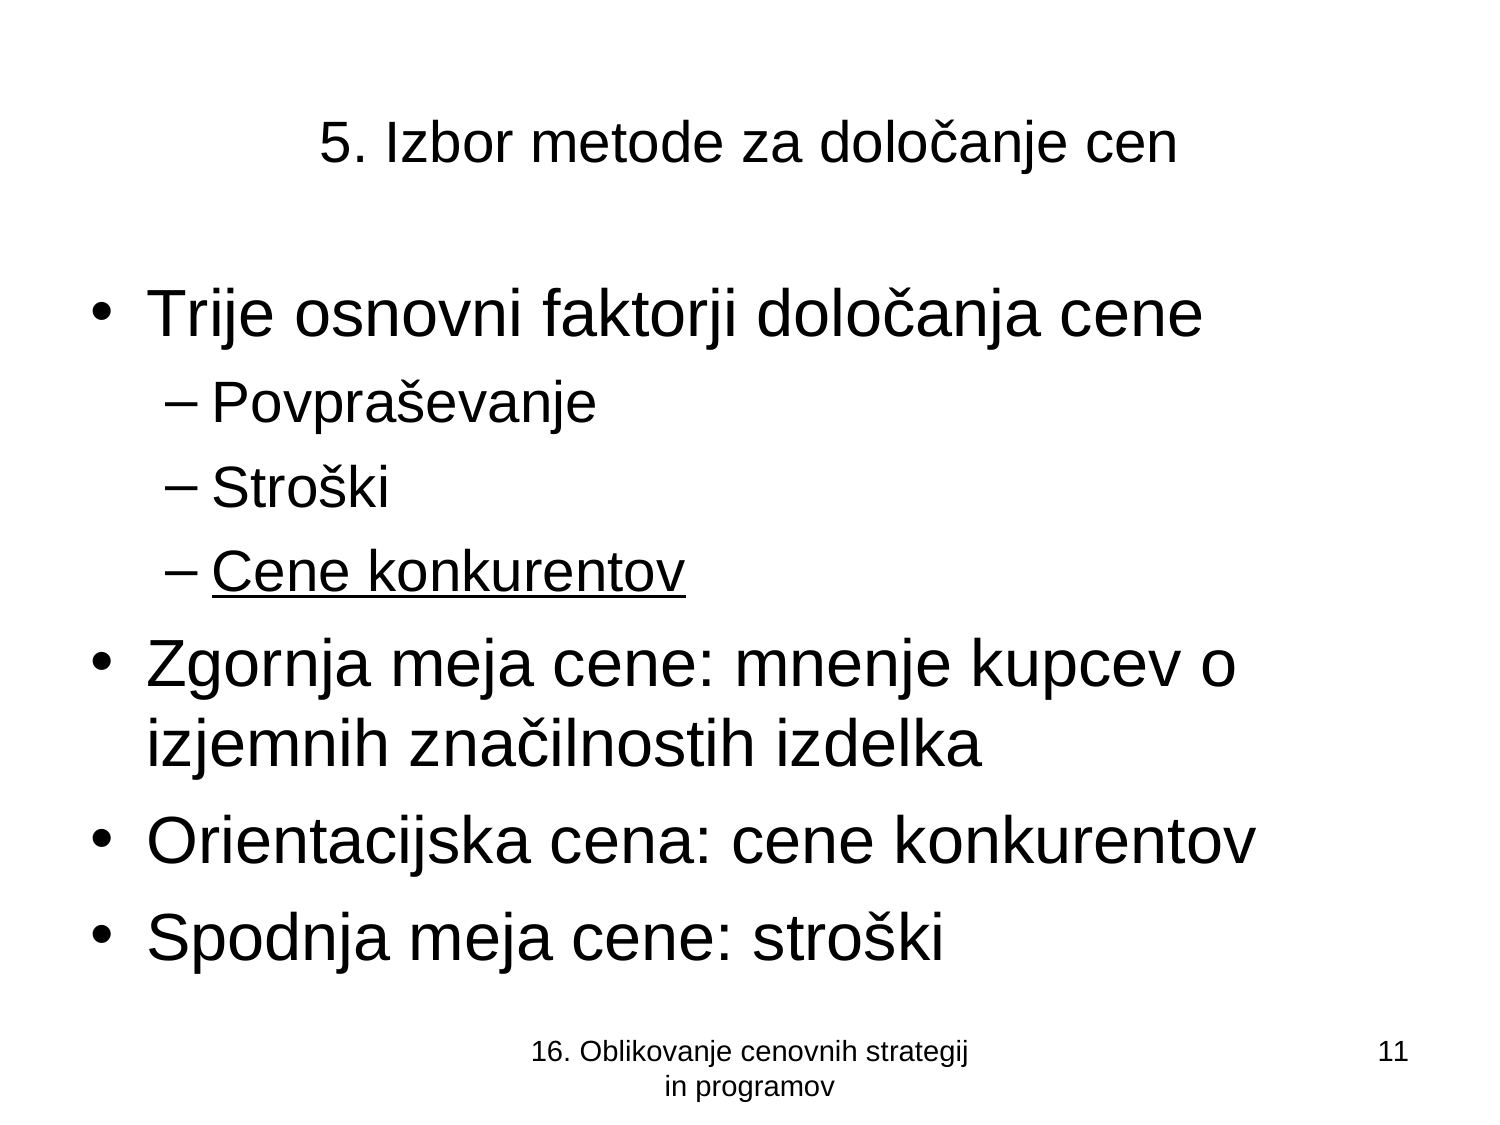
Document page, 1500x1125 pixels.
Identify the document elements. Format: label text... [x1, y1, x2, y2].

list Trije osnovni faktorji določanja cene Povpraševanje Stroški Cene konkurentov Zgornja meja cene: mnenje kupcev o izjemnih značilnostih izdelka Orientacijska cena: cene konkurentov Spodnja meja cene: stroški [75, 262, 1426, 1006]
text_box 16. Oblikovanje cenovnih strategij in programov [512, 1024, 988, 1103]
title 5. Izbor metode za določanje cen [75, 45, 1426, 233]
text_box <number> [1074, 1024, 1426, 1103]
